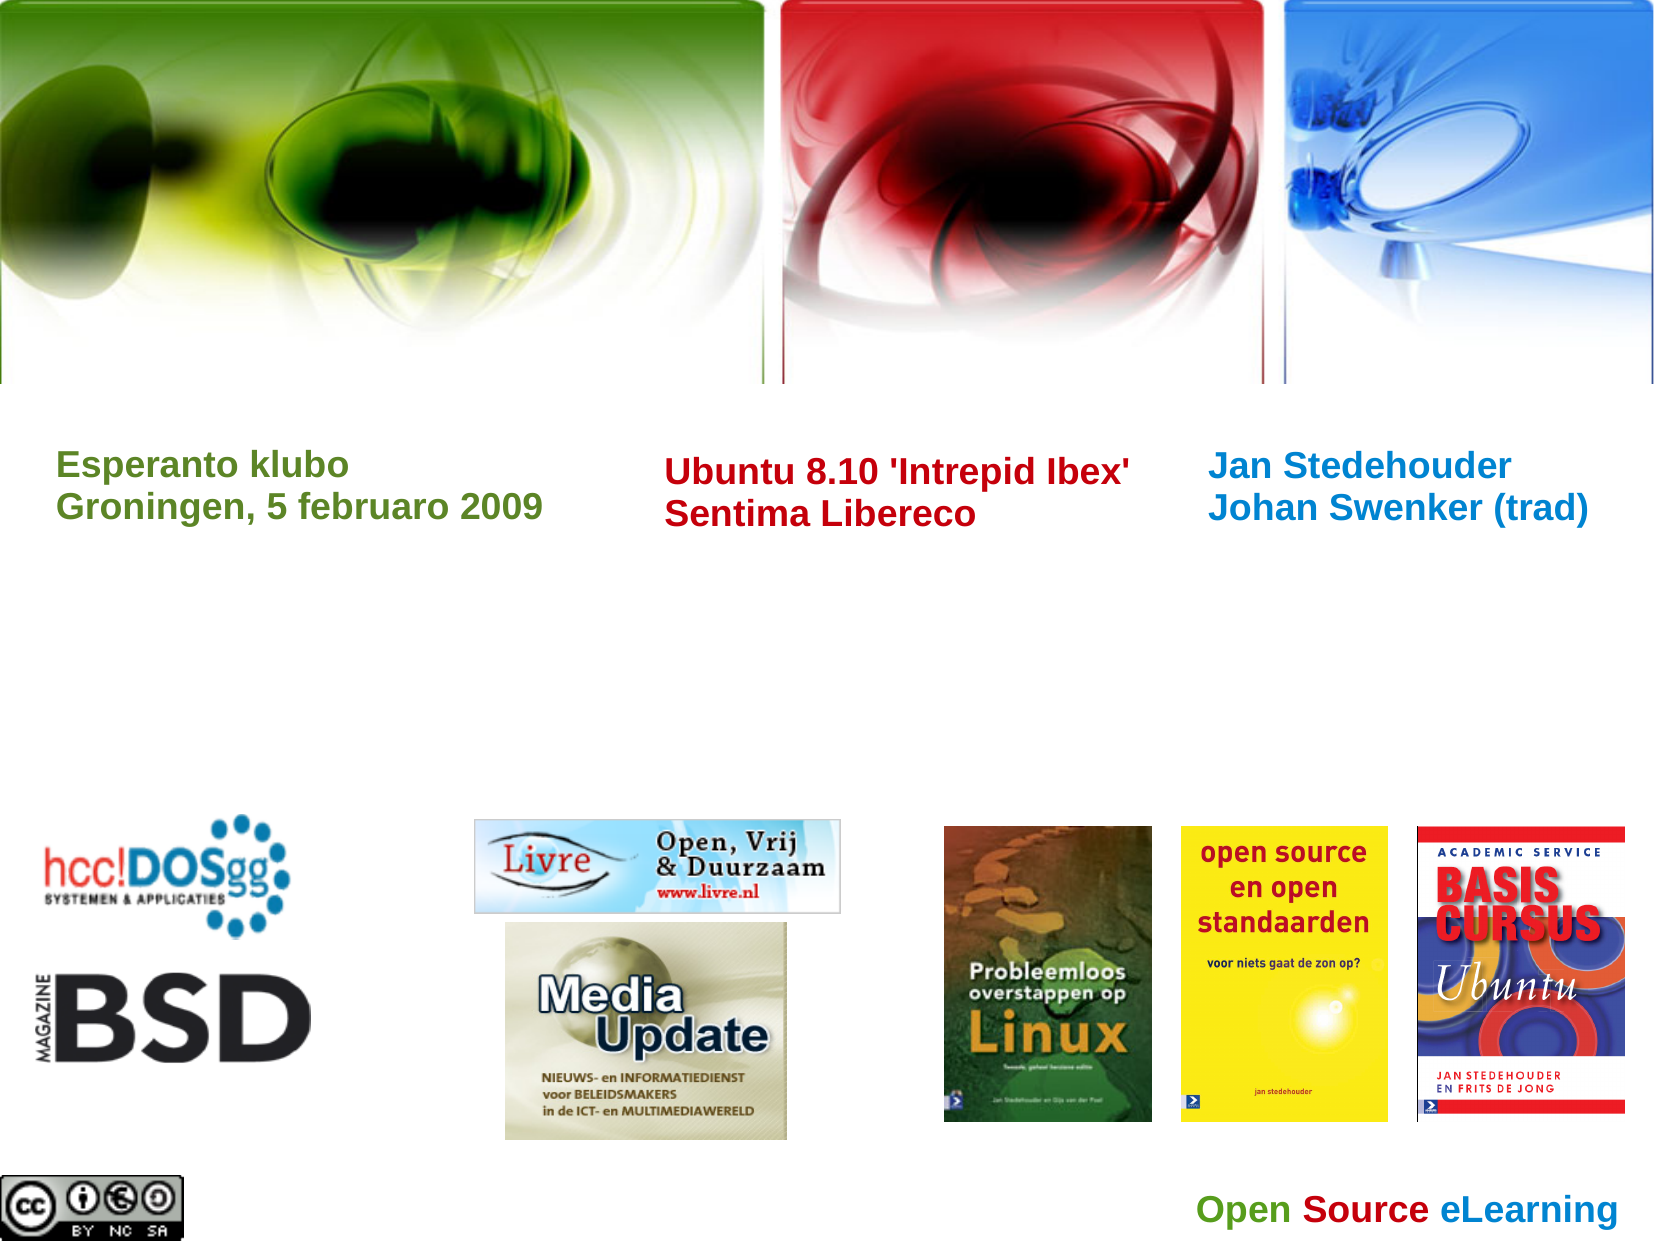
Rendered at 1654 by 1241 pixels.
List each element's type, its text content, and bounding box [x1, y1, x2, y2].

picture [1181, 826, 1388, 1123]
picture [0, 0, 1654, 384]
text_box Open Source eLearning [1181, 1181, 1654, 1238]
text_box Jan Stedehouder Johan Swenker (trad) [1193, 437, 1625, 536]
picture [474, 819, 841, 914]
picture [42, 814, 358, 941]
text_box Ubuntu 8.10 'Intrepid Ibex' Sentima Libereco [649, 442, 1190, 542]
picture [0, 1175, 184, 1241]
picture [35, 967, 311, 1067]
text_box Esperanto klubo Groningen, 5 februaro 2009 [41, 436, 694, 535]
picture [1417, 826, 1625, 1123]
picture [505, 922, 787, 1140]
picture [944, 826, 1152, 1123]
